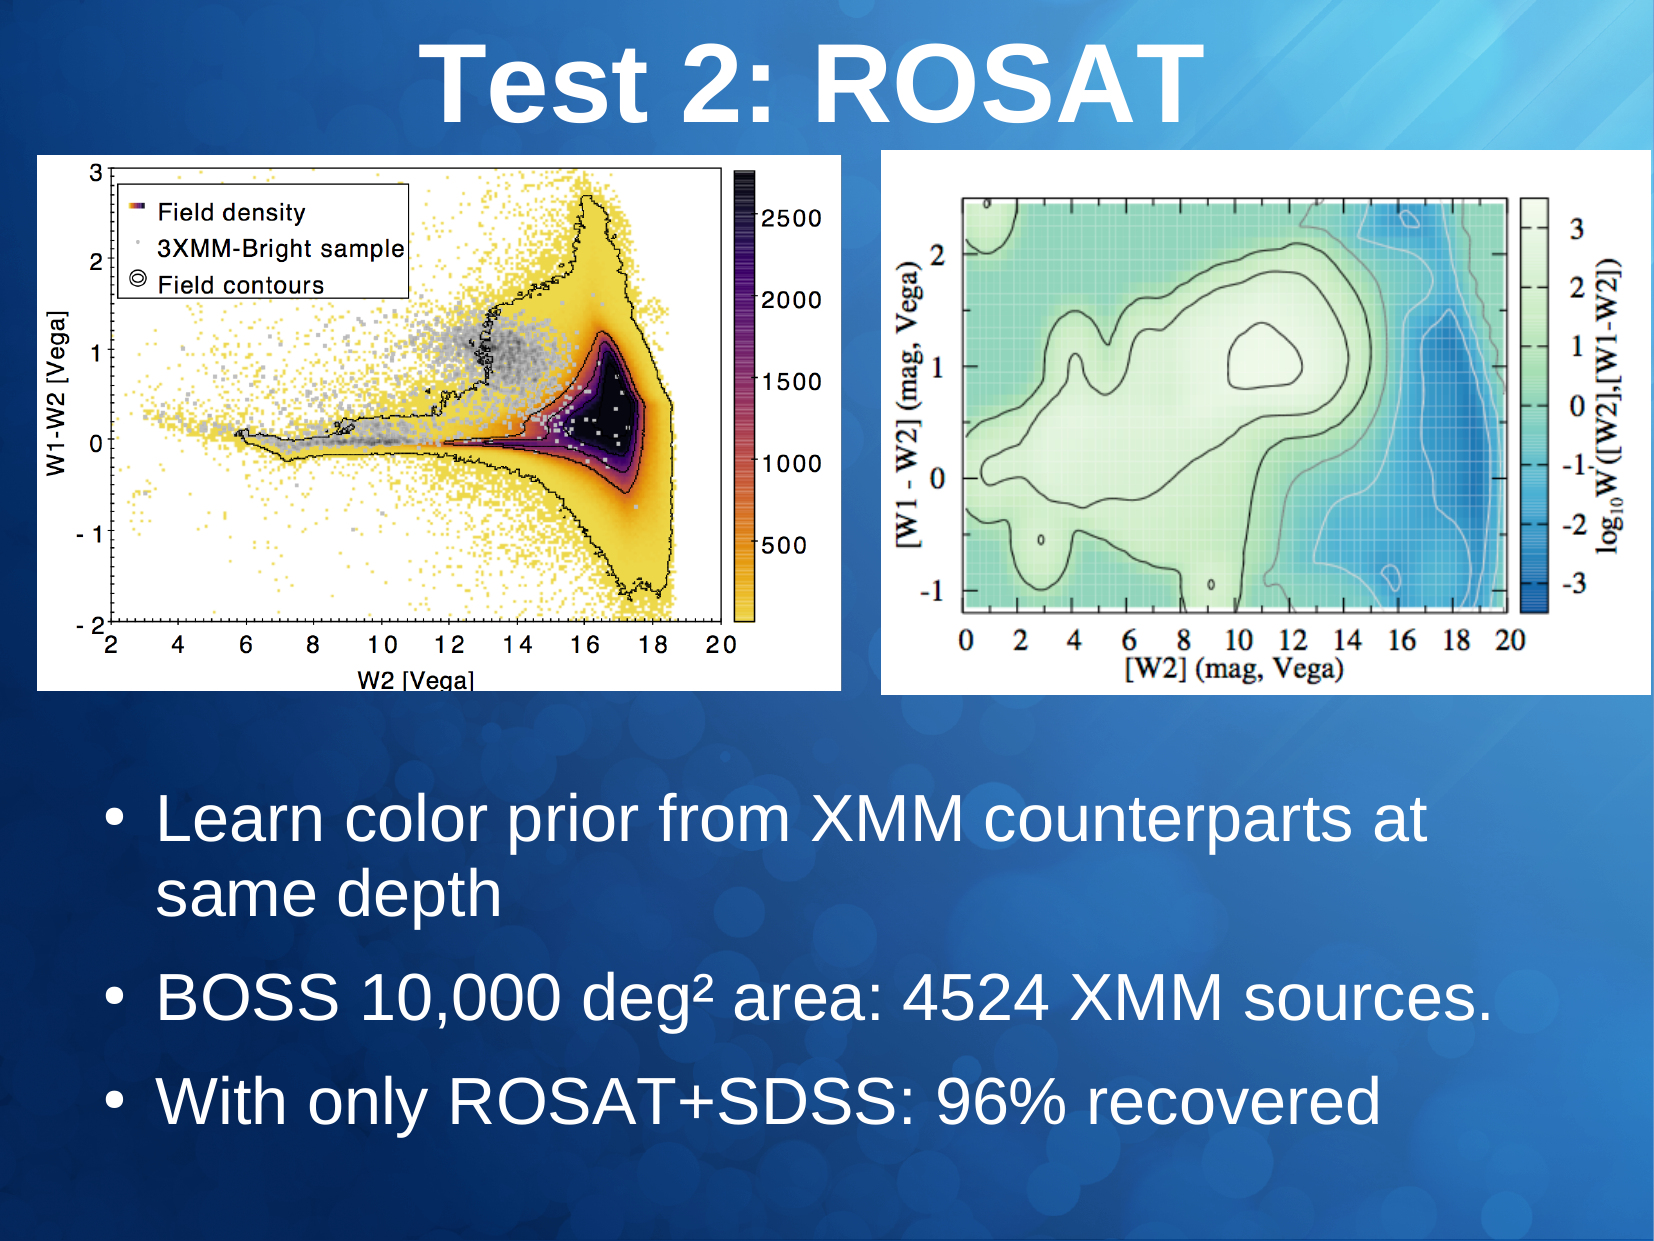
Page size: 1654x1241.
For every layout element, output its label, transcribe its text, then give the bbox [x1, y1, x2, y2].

picture [881, 0, 1654, 1241]
title Test 2: ROSAT [118, 0, 1506, 150]
list Learn color prior from XMM counterparts at same depth BOSS 10,000 deg² area: 4524 XMM sources. With only ROSAT+SDSS: 96% recovered [84, 780, 1538, 1241]
picture [0, 0, 842, 1241]
list [88, 150, 1542, 1171]
